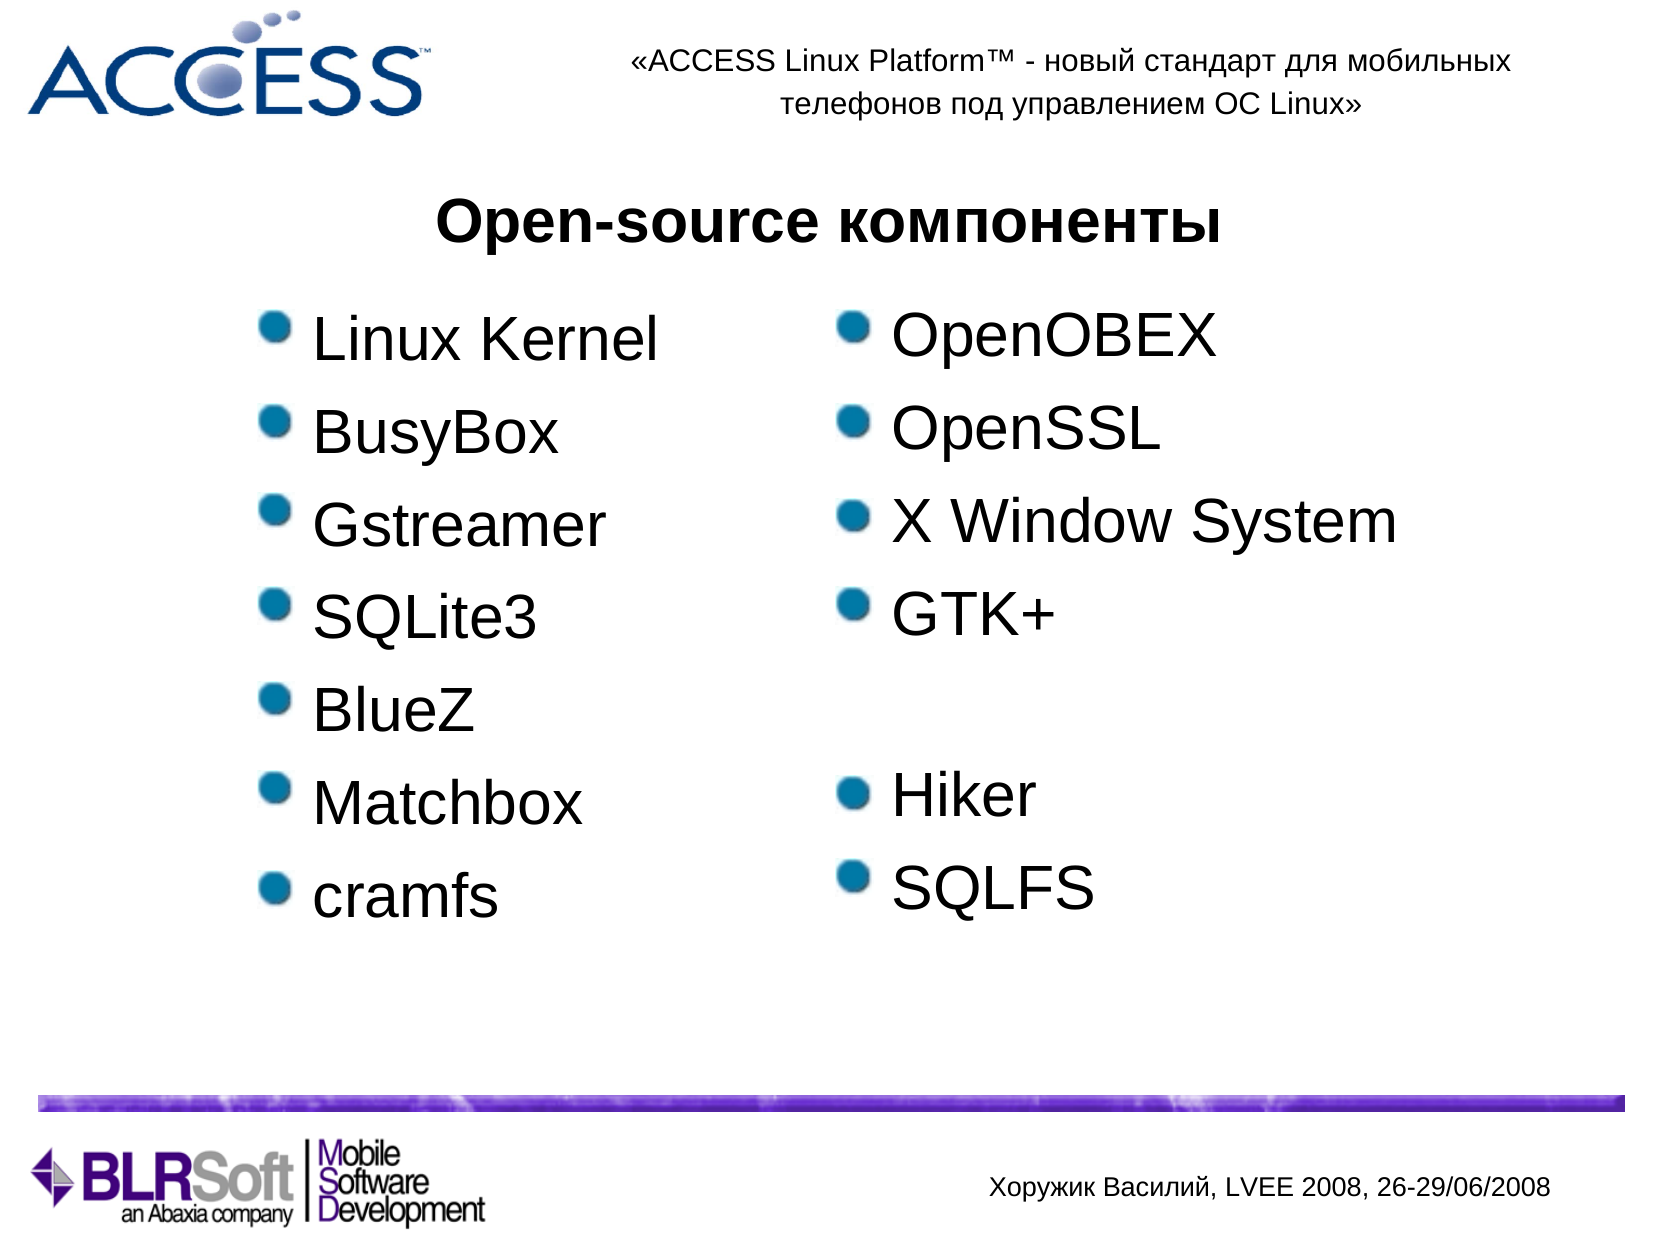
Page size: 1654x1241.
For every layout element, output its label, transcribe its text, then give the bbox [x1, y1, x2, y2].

picture [257, 870, 295, 909]
text_box Hiker SQLFS [891, 736, 1199, 922]
title «ACCESS Linux Platform™ - новый стандарт для мобильных телефонов под управлением ОС Linux» [560, 26, 1583, 130]
picture [835, 498, 874, 536]
picture [17, 5, 443, 119]
picture [835, 586, 874, 625]
picture [38, 1095, 1625, 1112]
picture [257, 492, 295, 530]
text_box Linux Kernel BusyBox Gstreamer SQLite3 BlueZ Matchbox cramfs [312, 271, 833, 1107]
picture [15, 1122, 502, 1241]
picture [835, 775, 874, 814]
picture [257, 681, 295, 719]
picture [835, 403, 874, 442]
text_box OpenOBEX OpenSSL X Window System GTK+ [891, 276, 1435, 648]
picture [257, 403, 295, 442]
text_box Хоружик Василий, LVEE 2008, 26-29/06/2008 [885, 1122, 1654, 1241]
picture [257, 586, 295, 625]
picture [835, 858, 874, 897]
text_box Open-source компоненты [123, 156, 1536, 260]
picture [257, 770, 295, 808]
picture [835, 309, 874, 347]
picture [257, 309, 295, 347]
